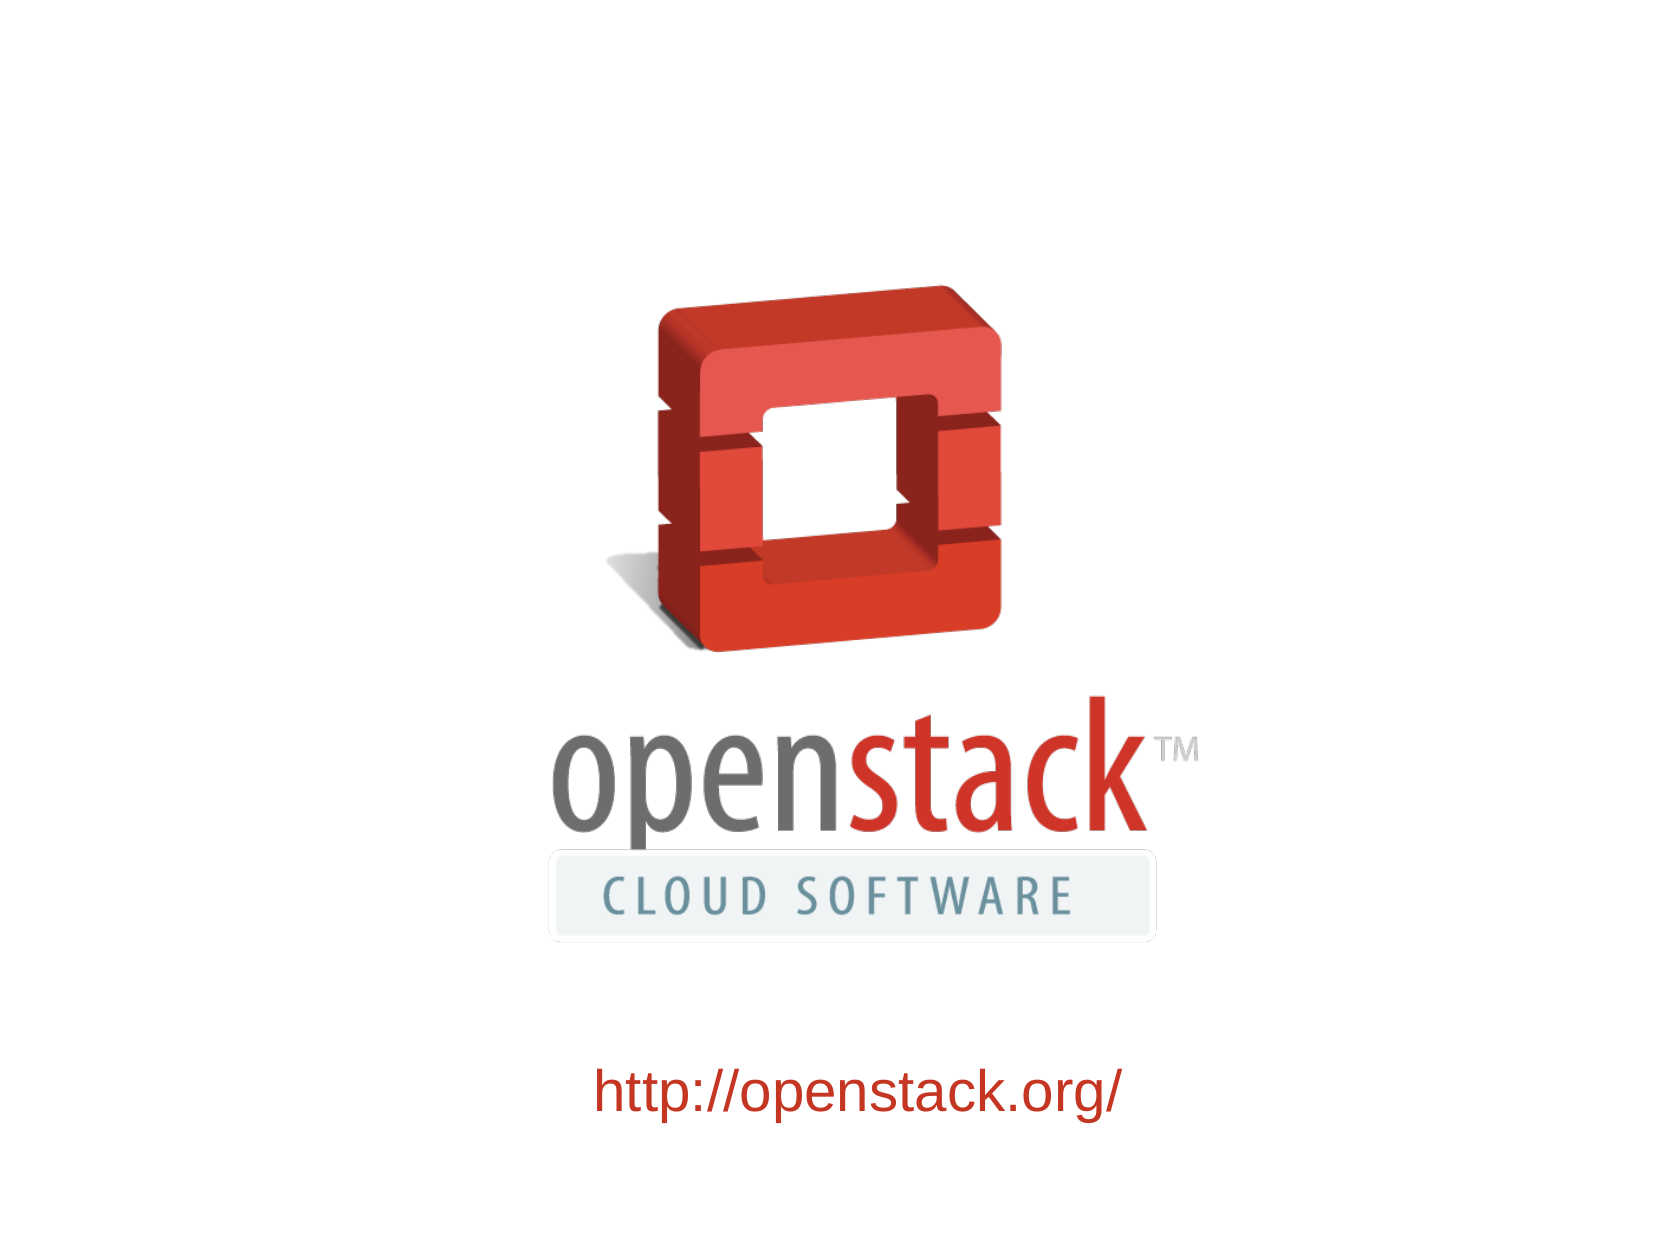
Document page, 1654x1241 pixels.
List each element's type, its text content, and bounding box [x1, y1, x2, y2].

text_box http://openstack.org/ [578, 1051, 1139, 1139]
picture [401, 259, 1347, 969]
